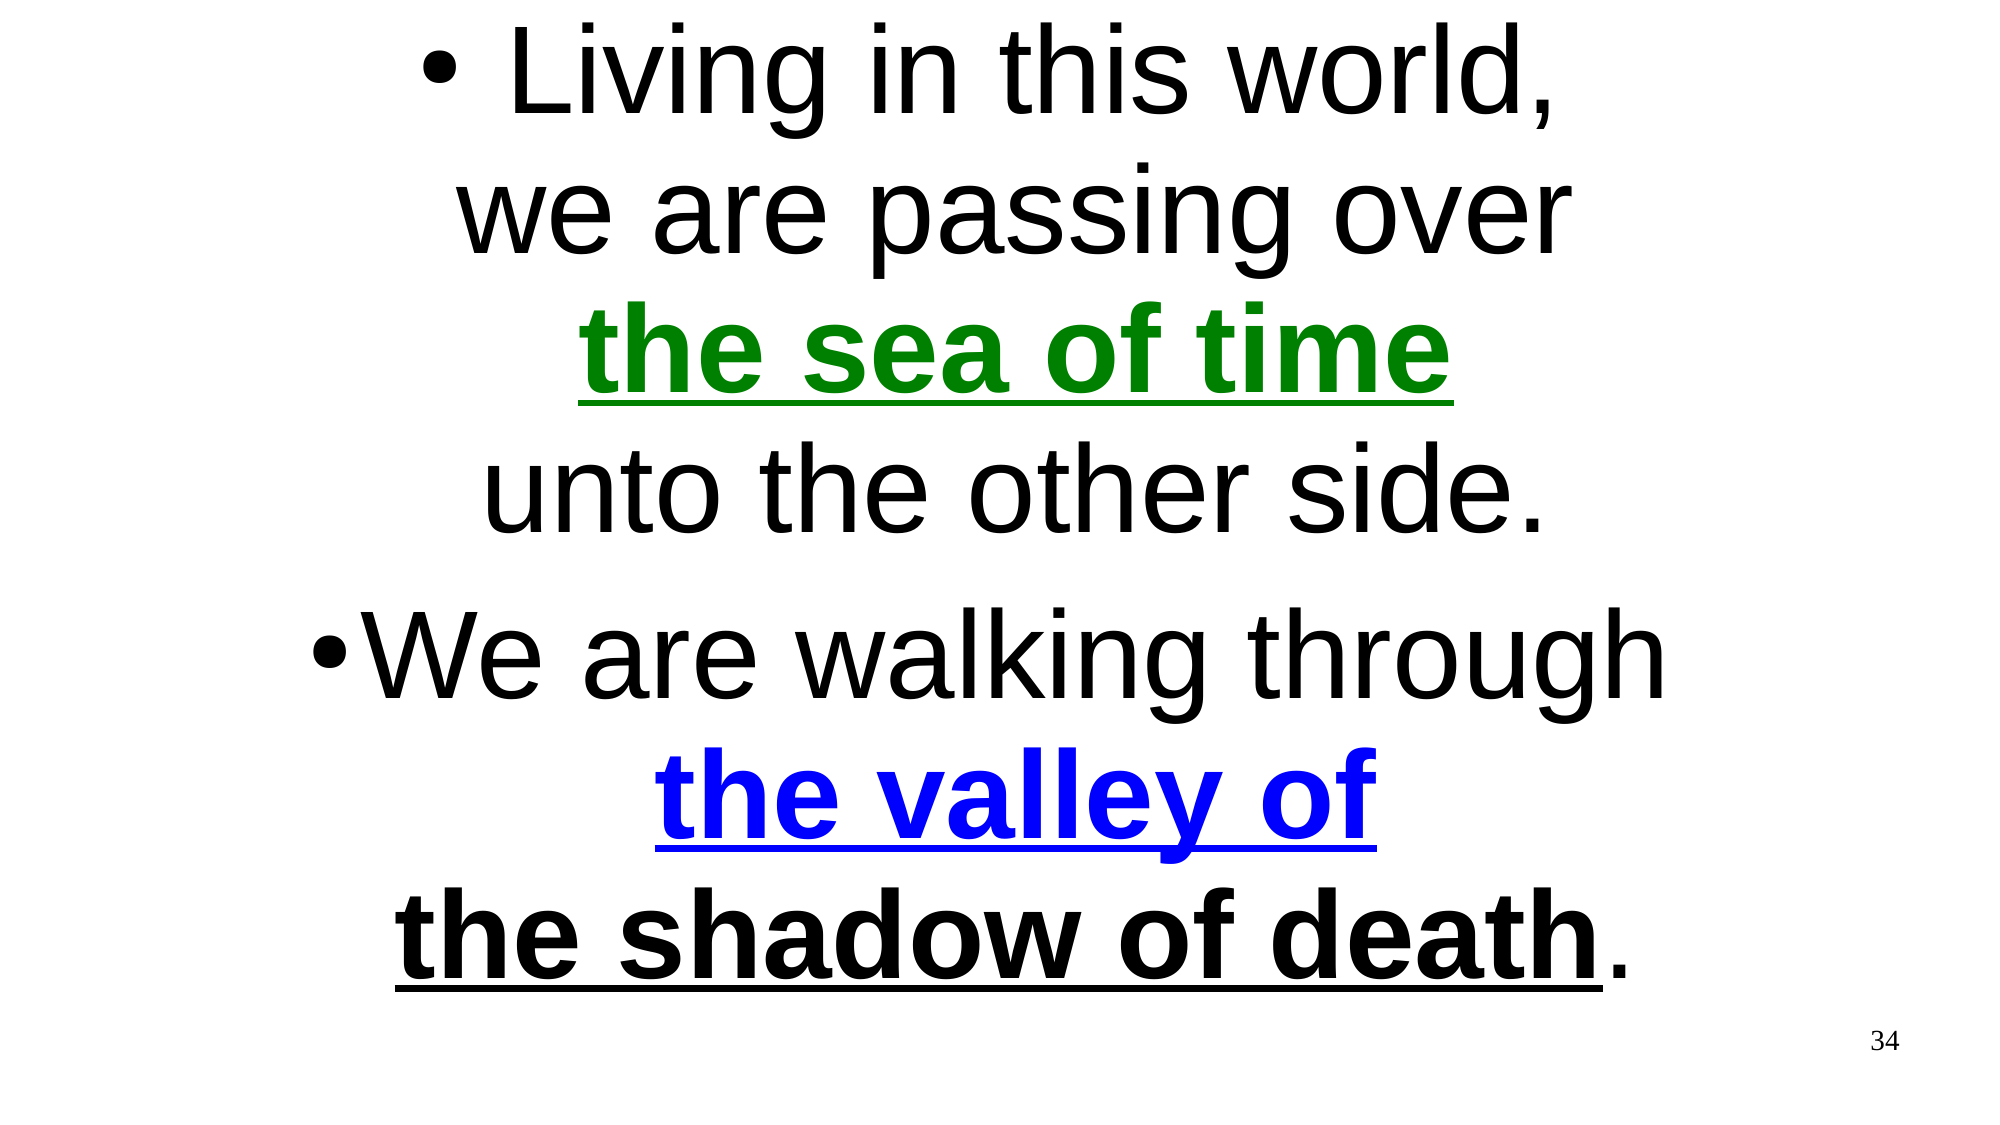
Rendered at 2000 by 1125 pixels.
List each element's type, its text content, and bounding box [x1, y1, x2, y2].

list Living in this world, we are passing over the sea of time unto the other side. We are walking through the valley of the shadow of death. [0, 0, 1996, 1123]
